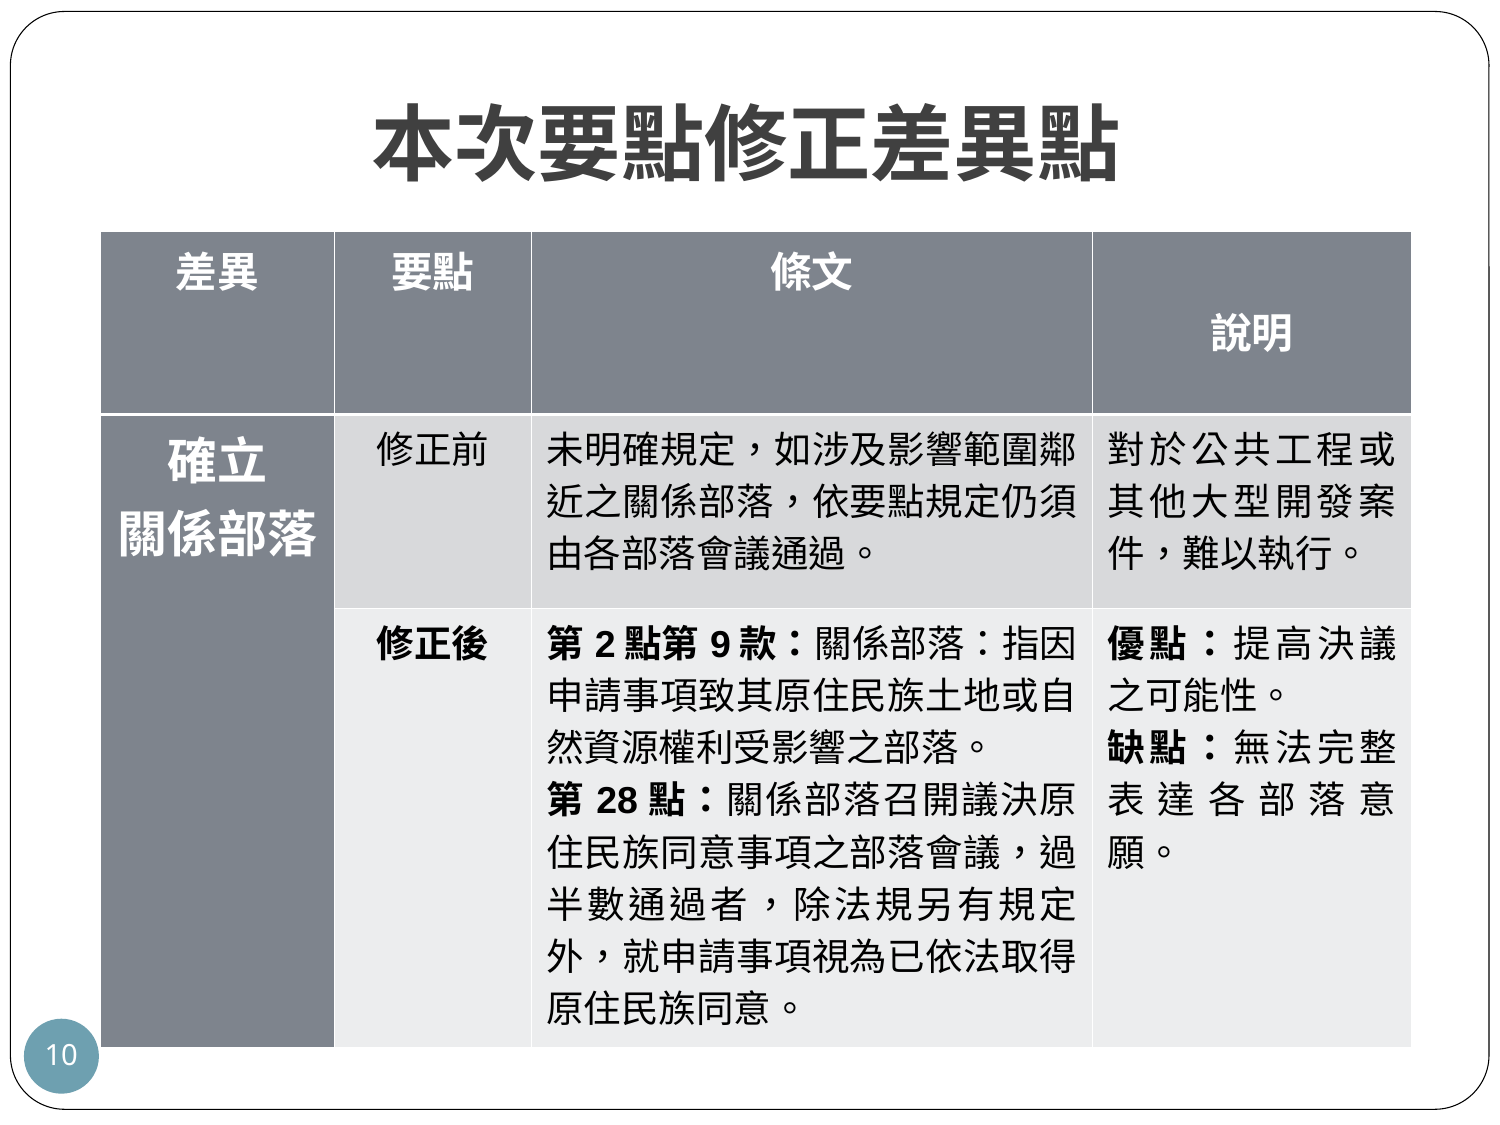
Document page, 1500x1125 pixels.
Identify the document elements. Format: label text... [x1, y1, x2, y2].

table_header 說明 [1093, 232, 1411, 413]
table_cell 確立 關係部落 [101, 416, 334, 1047]
table_header 要點 [335, 232, 531, 413]
table_header 差異 [101, 232, 334, 413]
table_cell 對於公共工程或其他大型開發案件，難以執行。 [1093, 416, 1411, 608]
table_cell 修正前 [335, 416, 531, 608]
table_cell 修正後 [335, 609, 531, 1047]
table_cell 未明確規定，如涉及影響範圍鄰近之關係部落，依要點規定仍須由各部落會議通過。 [532, 416, 1092, 608]
text_box <編號> [23, 1018, 99, 1094]
table_cell 優點：提高決議之可能性。 缺點：無法完整表達各部落意願。 [1093, 609, 1411, 1047]
text_box 本次要點修正差異點 [112, 18, 1388, 207]
table_header 條文 [532, 232, 1092, 413]
table_cell 第2點第9款：關係部落：指因申請事項致其原住民族土地或自然資源權利受影響之部落。 第28點：關係部落召開議決原住民族同意事項之部落會議，過半數通過者，除法規另有規定外，就申請事項視為已依法取得原住民族同意。 [532, 609, 1092, 1047]
